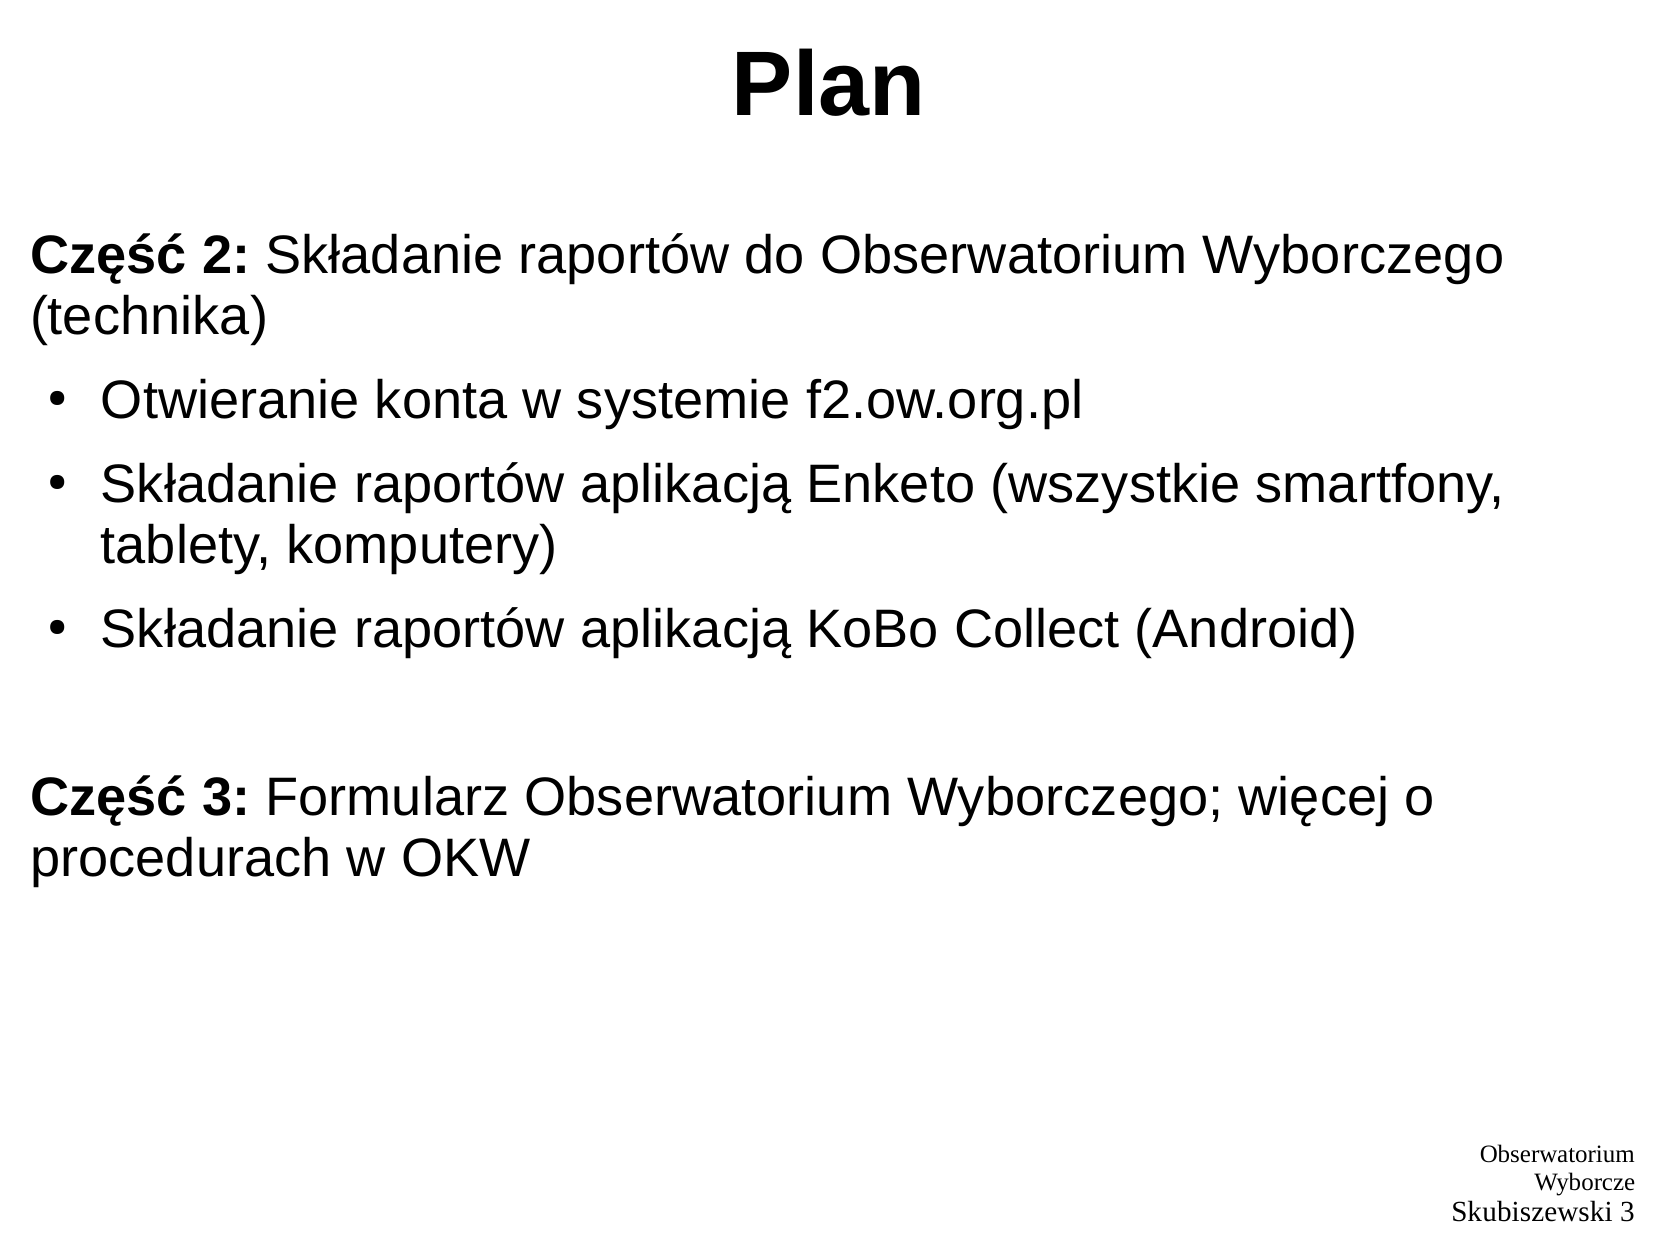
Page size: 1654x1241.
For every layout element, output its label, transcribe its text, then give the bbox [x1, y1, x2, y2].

list Część 2: Składanie raportów do Obserwatorium Wyborczego (technika) Otwieranie konta w systemie f2.ow.org.pl Składanie raportów aplikacją Enketo (wszystkie smartfony, tablety, komputery) Składanie raportów aplikacją KoBo Collect (Android) Część 3: Formularz Obserwatorium Wyborczego; więcej o procedurach w OKW [30, 225, 1583, 1241]
title Plan [84, 32, 1573, 205]
